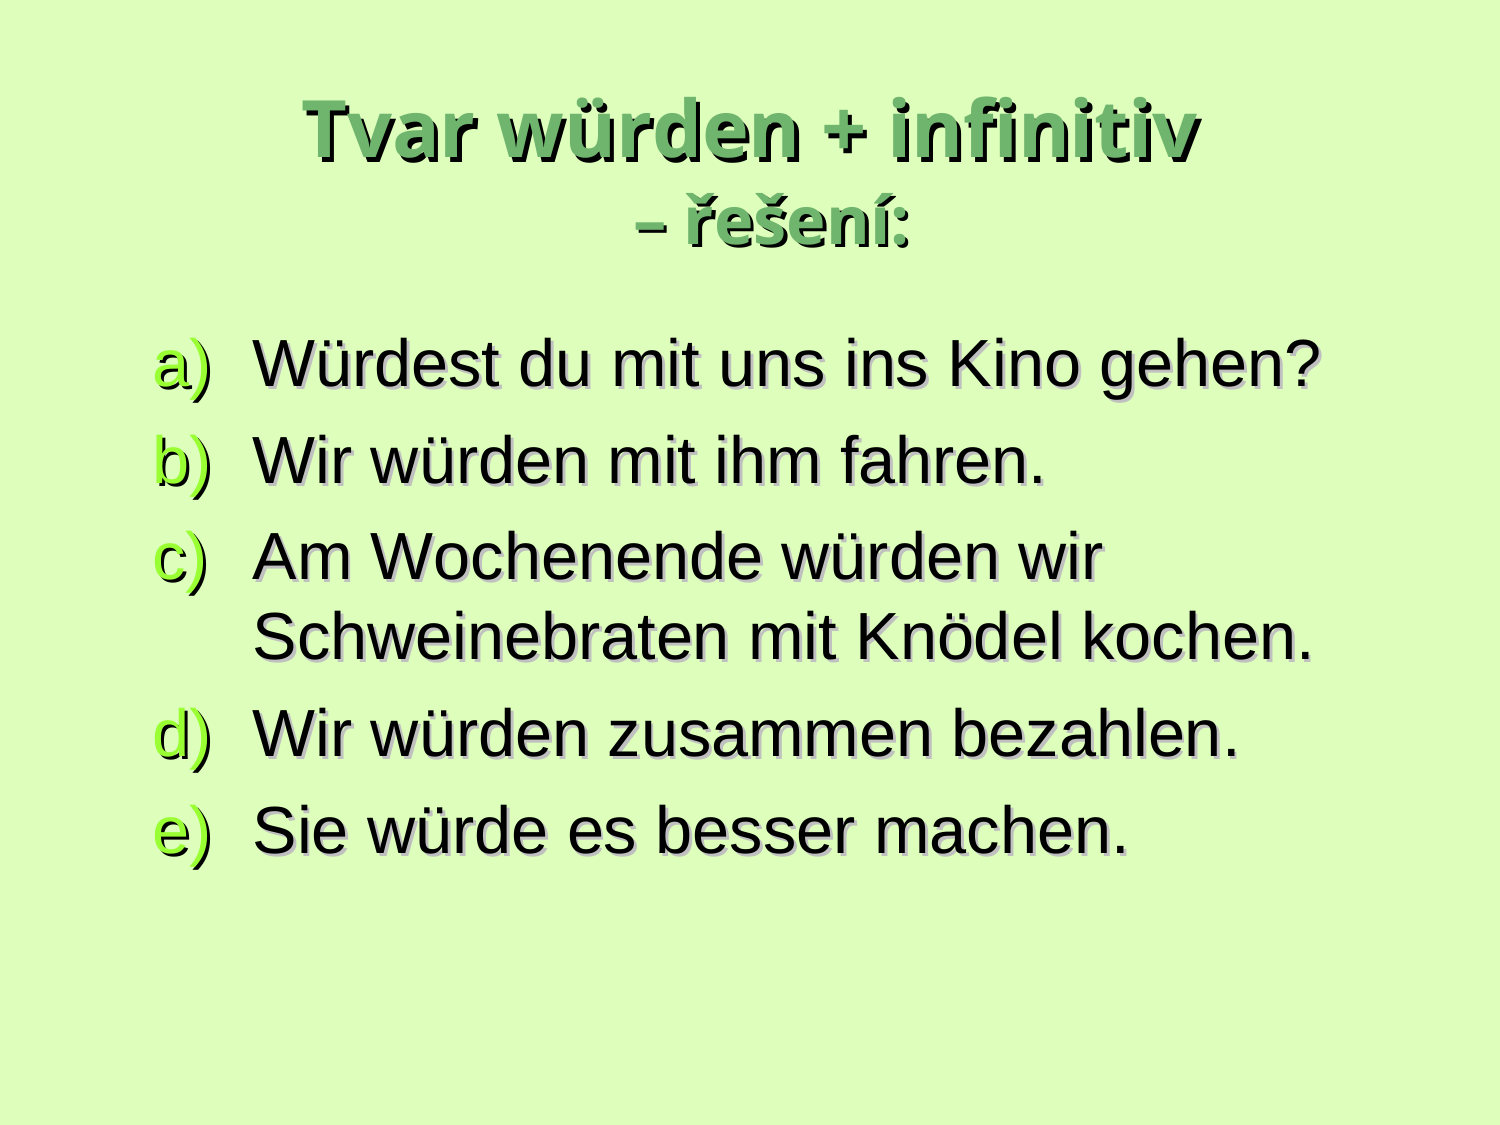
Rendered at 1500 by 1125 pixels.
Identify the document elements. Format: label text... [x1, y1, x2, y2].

list Würdest du mit uns ins Kino gehen? Wir würden mit ihm fahren. Am Wochenende würden wir Schweinebraten mit Knödel kochen. Wir würden zusammen bezahlen. Sie würde es besser machen. [137, 312, 1451, 1000]
title Tvar würden + infinitiv – řešení: [75, 40, 1451, 276]
